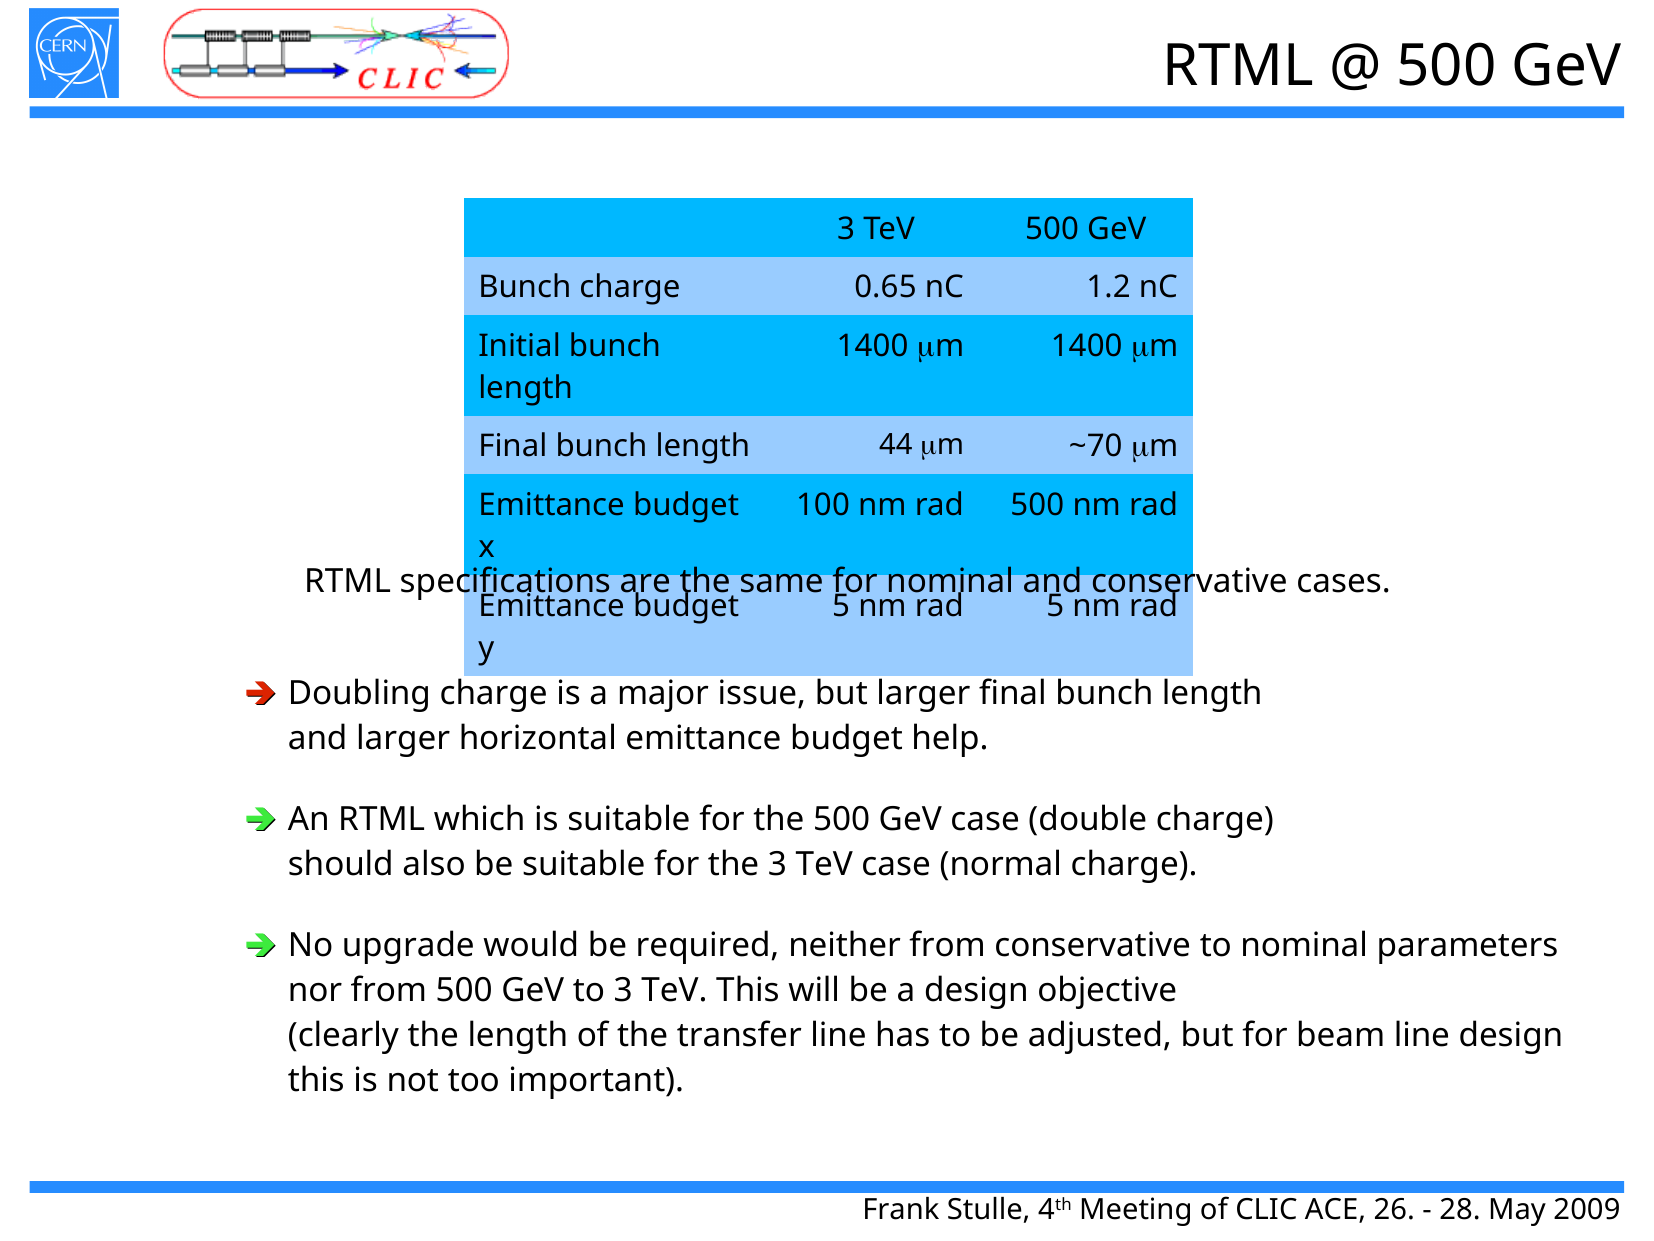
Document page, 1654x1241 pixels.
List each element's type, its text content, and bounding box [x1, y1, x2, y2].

table_cell 1400 mm [773, 315, 979, 416]
table_cell Bunch charge [464, 257, 773, 315]
table_header 3 TeV [773, 198, 979, 257]
table_cell 5 nm rad [979, 605, 1193, 676]
table_cell 5 nm rad [773, 605, 979, 676]
picture [29, 8, 119, 98]
table_cell Final bunch length [464, 416, 773, 474]
table_cell 0.65 nC [773, 257, 979, 315]
table_cell Emittance budget y [464, 605, 773, 676]
table_header [464, 198, 773, 257]
table_cell ~70 mm [979, 416, 1193, 474]
table_cell 100 nm rad [773, 474, 979, 549]
table_header 500 GeV [979, 198, 1193, 257]
table_cell 1400 mm [979, 315, 1193, 416]
table_cell 44 mm [773, 416, 979, 474]
text_box RTML specifications are the same for nominal and conservative cases. [289, 549, 1364, 605]
title RTML @ 500 GeV [210, 3, 1623, 123]
table_cell 1.2 nC [979, 257, 1193, 315]
table_cell Initial bunch length [464, 315, 773, 416]
table_cell 500 nm rad [979, 474, 1193, 549]
table_cell Emittance budget x [464, 474, 773, 549]
picture [159, 4, 210, 106]
text_box  Doubling charge is a major issue, but larger final bunch length and larger horizontal emittance budget help.  An RTML which is suitable for the 500 GeV case (double charge) should also be suitable for the 3 TeV case (normal charge).  No upgrade would be required, neither from conservative to nominal parameters nor from 500 GeV to 3 TeV. This will be a design objective (clearly the length of the transfer line has to be adjusted, but for beam line design this is not too important). [171, 661, 1498, 1079]
